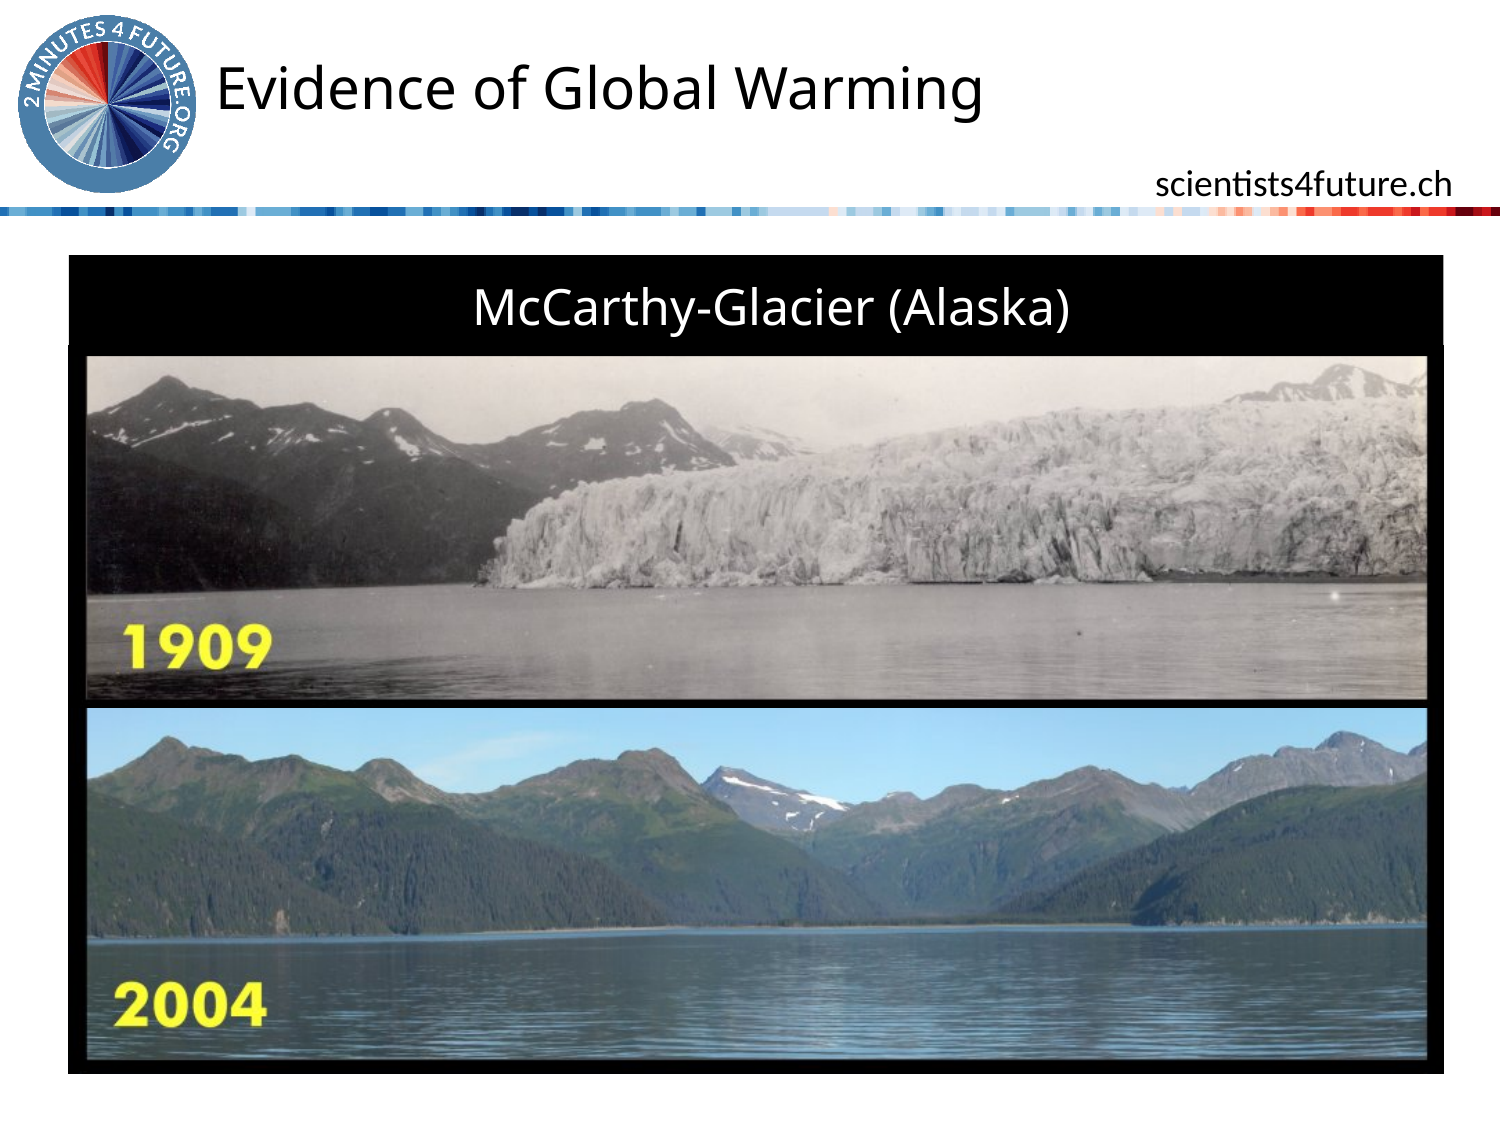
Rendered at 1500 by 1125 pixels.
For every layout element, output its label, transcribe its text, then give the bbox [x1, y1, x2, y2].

picture [18, 15, 196, 193]
text_box McCarthy-Glacier (Alaska) [68, 255, 1444, 357]
picture [0, 207, 1500, 216]
text_box Evidence of Global Warming [200, 51, 1500, 157]
picture [68, 357, 1444, 1074]
